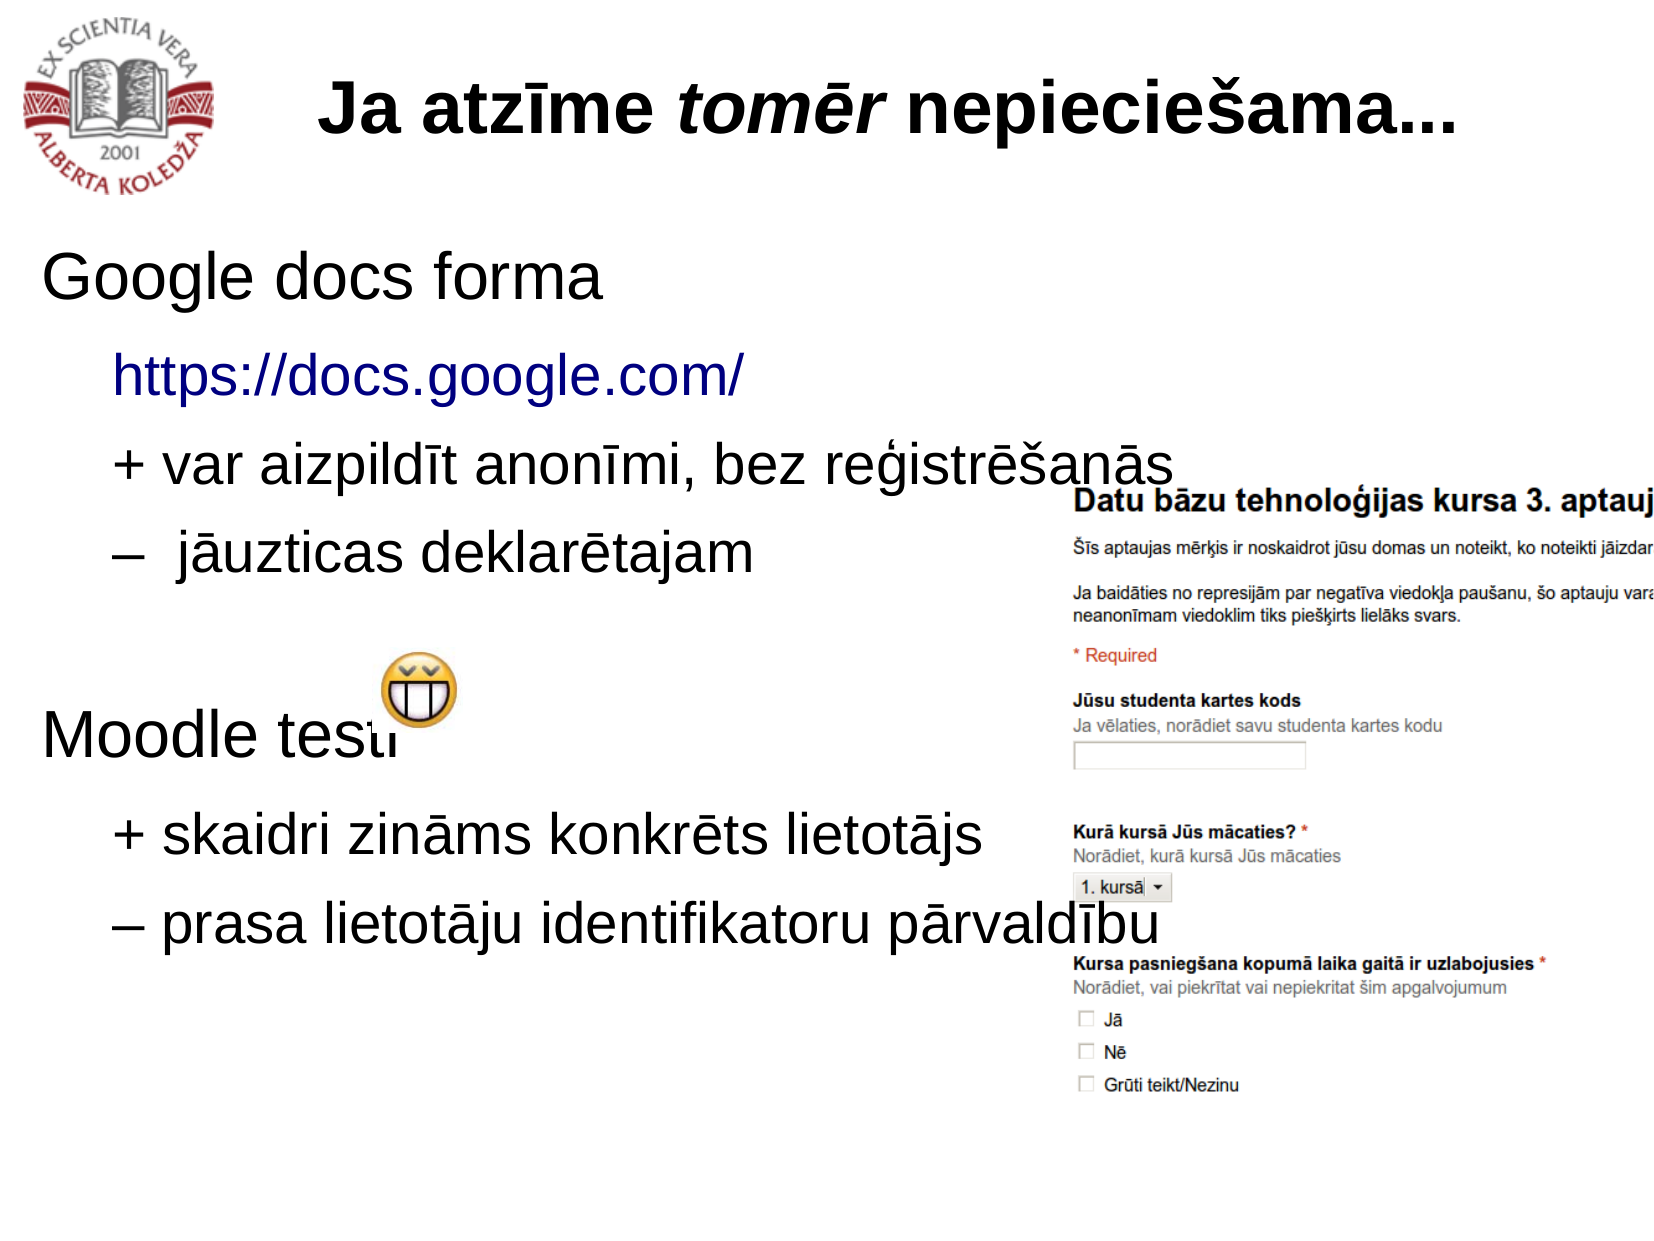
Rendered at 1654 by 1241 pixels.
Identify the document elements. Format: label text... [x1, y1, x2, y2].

picture [1057, 484, 1654, 1158]
picture [23, 17, 214, 195]
list Google docs forma https://docs.google.com/ + var aizpildīt anonīmi, bez reģistrēšanās – jāuzticas deklarētajam Moodle testi + skaidri zināms konkrēts lietotājs – prasa lietotāju identifikatoru pārvaldību [0, 238, 1459, 1058]
title Ja atzīme tomēr nepieciešama... [206, 49, 1571, 166]
picture [372, 647, 463, 733]
